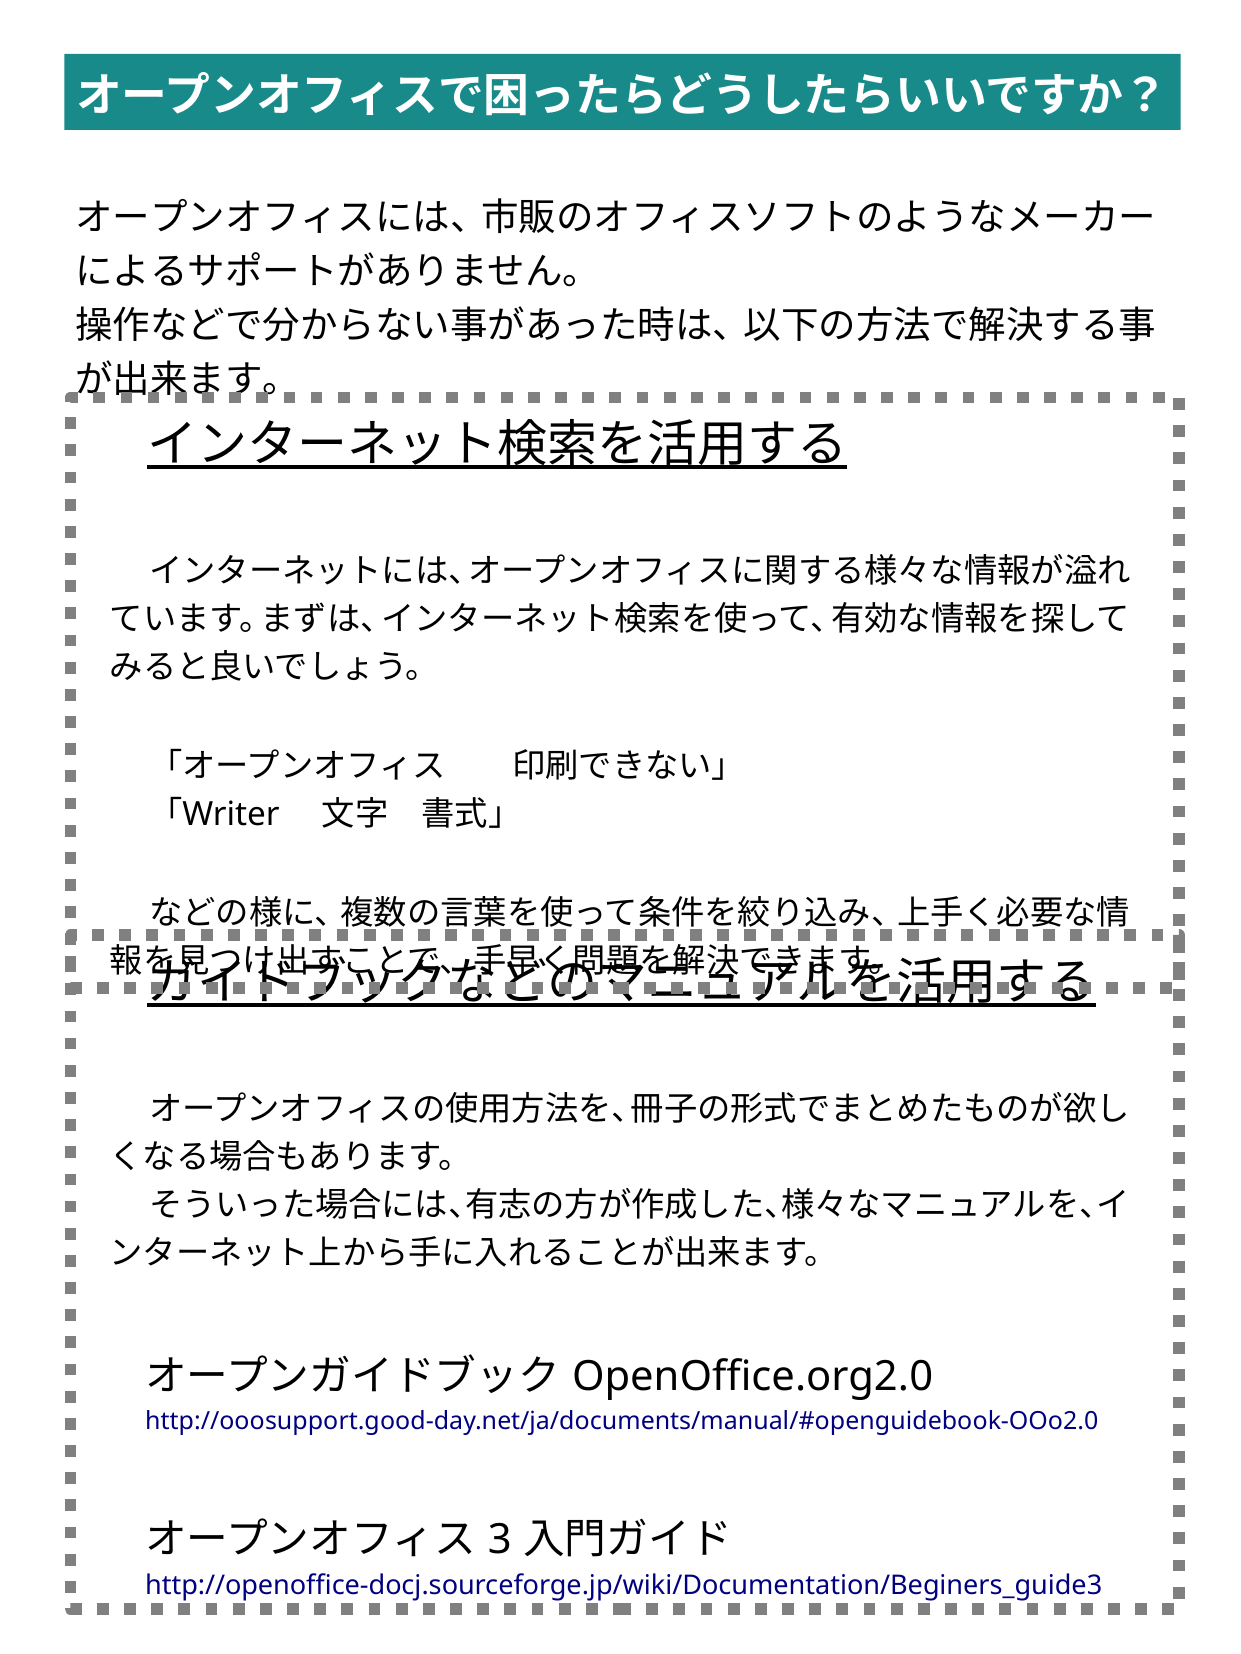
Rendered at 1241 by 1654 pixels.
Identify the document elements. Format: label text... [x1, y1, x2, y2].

text_box オープンオフィスには、市販のオフィスソフトのようなメーカーによるサポートがありません。 操作などで分からない事があった時は、以下の方法で解決する事が出来ます。 [60, 179, 1171, 344]
text_box インターネット検索を活用する インターネットには、オープンオフィスに関する様々な情報が溢れています。まずは、インターネット検索を使って、有効な情報を探してみると良いでしょう。 「オープンオフィス 印刷できない」 「Writer 文字 書式」 などの様に、複数の言葉を使って条件を絞り込み、上手く必要な情報を見つけ出すことで、手早く問題を解決できます。 [70, 397, 1180, 873]
title オープンオフィスで困ったらどうしたらいいですか？ [64, 53, 1181, 130]
subtitle ガイドブックなどのマニュアルを活用する オープンオフィスの使用方法を、冊子の形式でまとめたものが欲しくなる場合もあります。 そういった場合には、有志の方が作成した、様々なマニュアルを、インターネット上から手に入れることが出来ます。 オープンガイドブックOpenOffice.org2.0 http://ooosupport.good-day.net/ja/documents/manual/#openguidebook-OOo2.0 オープンオフィス3入門ガイド http://openoffice-docj.sourceforge.jp/wiki/Documentation/Beginers_guide3 [70, 935, 1180, 1534]
